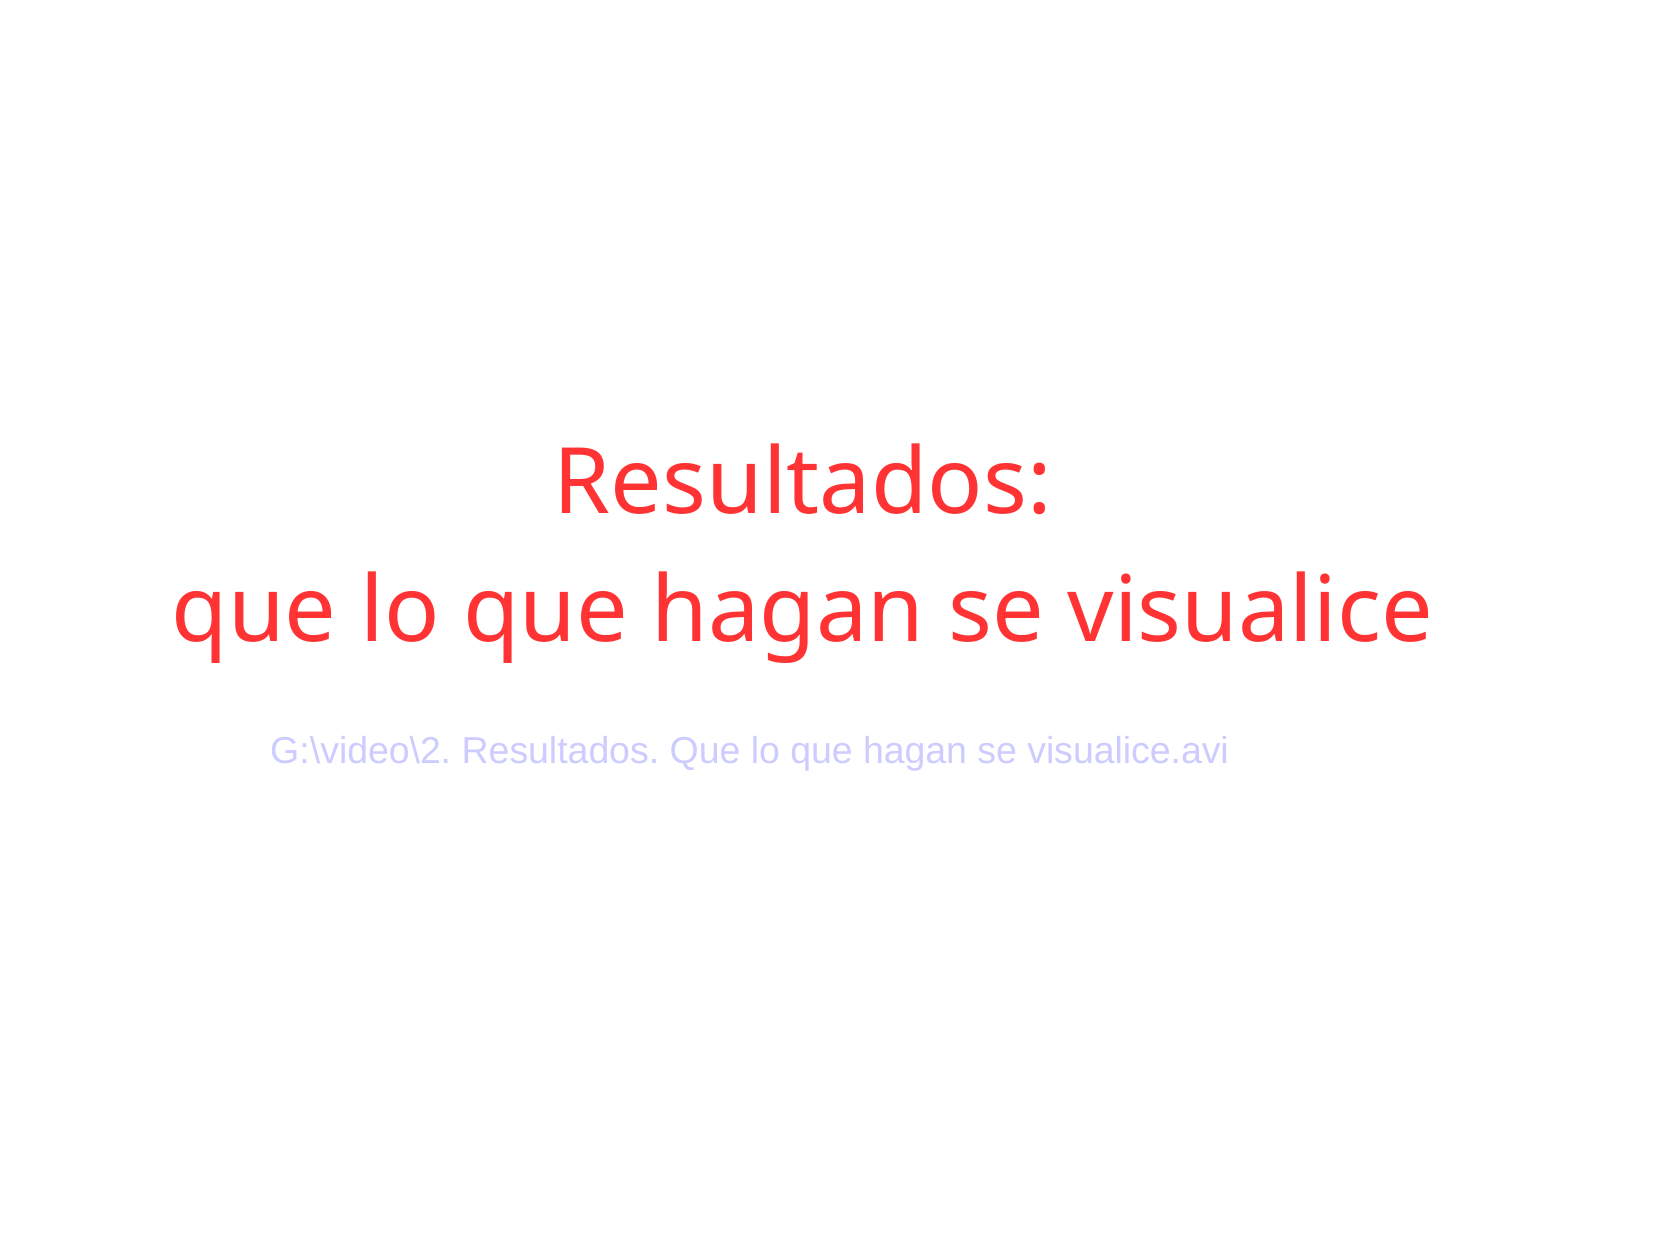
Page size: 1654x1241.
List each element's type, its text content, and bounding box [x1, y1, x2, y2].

title Resultados: que lo que hagan se visualice [59, 129, 1548, 934]
text_box G:\video\2. Resultados. Que lo que hagan se visualice.avi [255, 722, 1410, 795]
